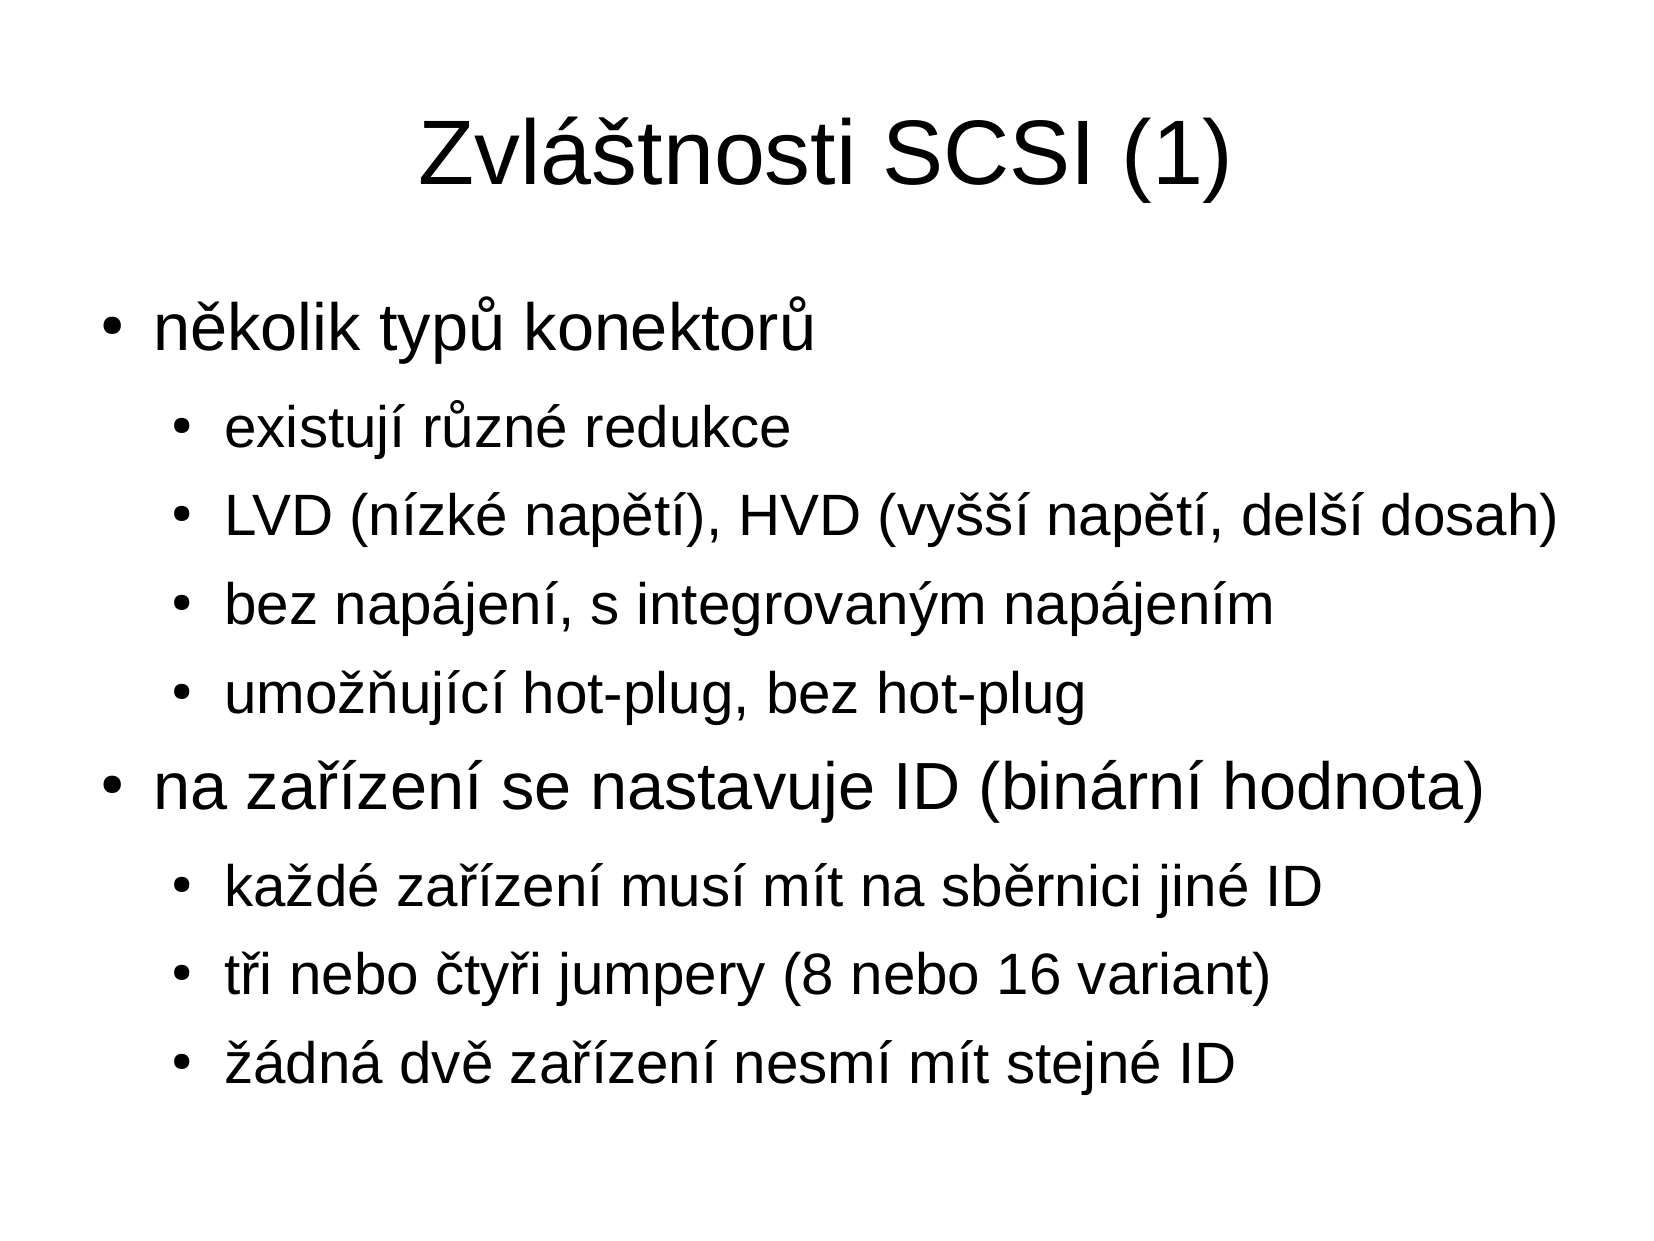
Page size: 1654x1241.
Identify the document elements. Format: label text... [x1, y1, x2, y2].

title Zvláštnosti SCSI (1) [82, 56, 1571, 250]
list několik typů konektorů existují různé redukce LVD (nízké napětí), HVD (vyšší napětí, delší dosah) bez napájení, s integrovaným napájením umožňující hot-plug, bez hot-plug na zařízení se nastavuje ID (binární hodnota) každé zařízení musí mít na sběrnici jiné ID tři nebo čtyři jumpery (8 nebo 16 variant) žádná dvě zařízení nesmí mít stejné ID [82, 290, 1571, 1191]
